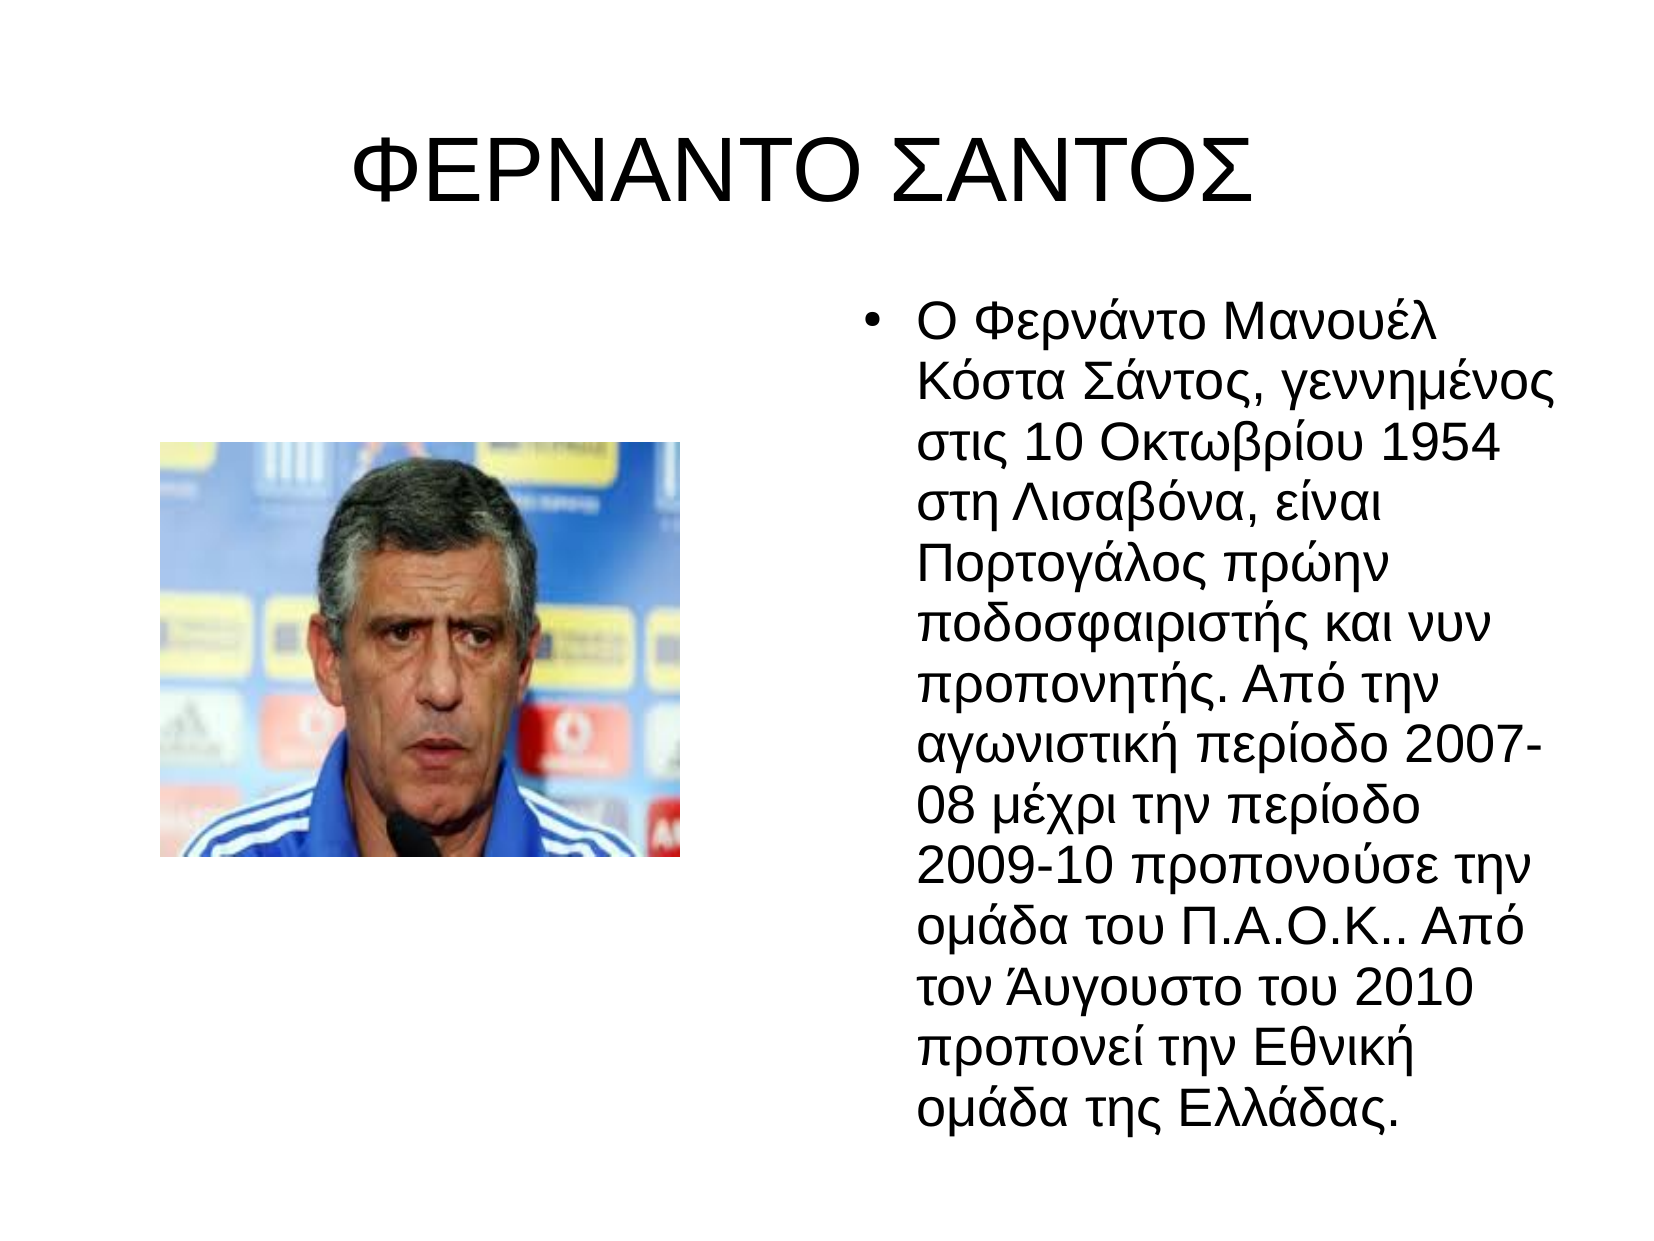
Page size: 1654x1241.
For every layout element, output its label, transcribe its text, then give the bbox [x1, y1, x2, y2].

title ΦΕΡΝΑΝΤΟ ΣΑΝΤΟΣ [59, 59, 1548, 281]
chart [82, 290, 809, 1109]
list Ο Φερνάντο Μανουέλ Κόστα Σάντος, γεννημένος στις 10 Οκτωβρίου 1954 στη Λισαβόνα, είναι Πορτογάλος πρώην ποδοσφαιριστής και νυν προπονητής. Από την αγωνιστική περίοδο 2007-08 μέχρι την περίοδο 2009-10 προπονούσε την ομάδα του Π.Α.Ο.Κ.. Από τον Άυγουστο του 2010 προπονεί την Εθνική ομάδα της Ελλάδας. [845, 290, 1572, 1138]
picture [160, 442, 680, 857]
